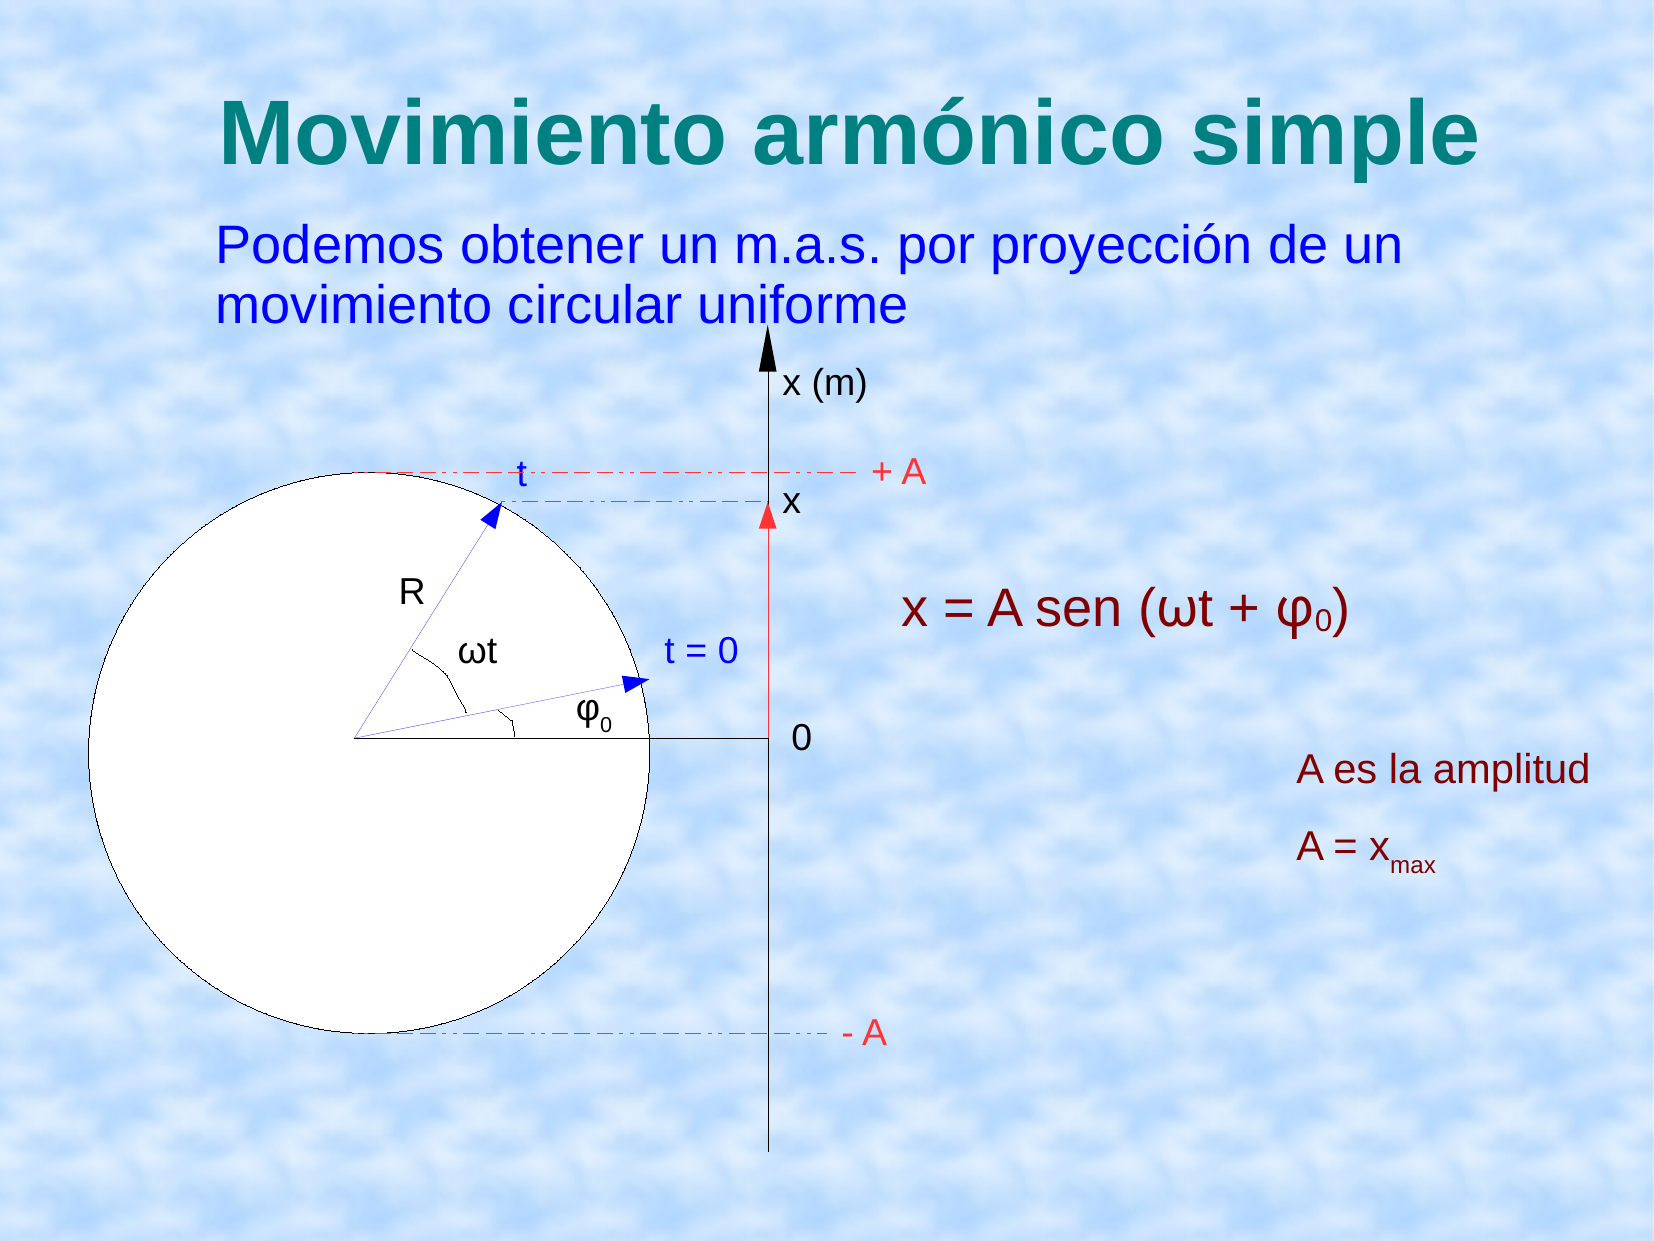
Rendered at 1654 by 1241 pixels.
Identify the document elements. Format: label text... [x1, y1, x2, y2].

text_box x [767, 472, 827, 532]
title Movimiento armónico simple [106, 29, 1595, 237]
text_box - A [826, 1003, 916, 1063]
text_box φ0 [561, 679, 650, 745]
text_box Podemos obtener un m.a.s. por proyección de un movimiento circular uniforme [59, 206, 1565, 344]
text_box [356, 505, 640, 737]
text_box 0 [776, 708, 827, 768]
text_box x (m) [767, 354, 945, 454]
text_box ωt [442, 622, 513, 680]
text_box t [501, 445, 553, 503]
text_box A es la amplitud A = xmax [1210, 738, 1614, 945]
text_box t = 0 [649, 622, 754, 680]
picture [0, 0, 1654, 1241]
text_box [88, 472, 650, 1034]
text_box + A [856, 442, 1000, 542]
text_box x = A sen (ωt + φ0) [815, 561, 1536, 687]
text_box R [383, 563, 441, 621]
text_box [361, 698, 561, 738]
